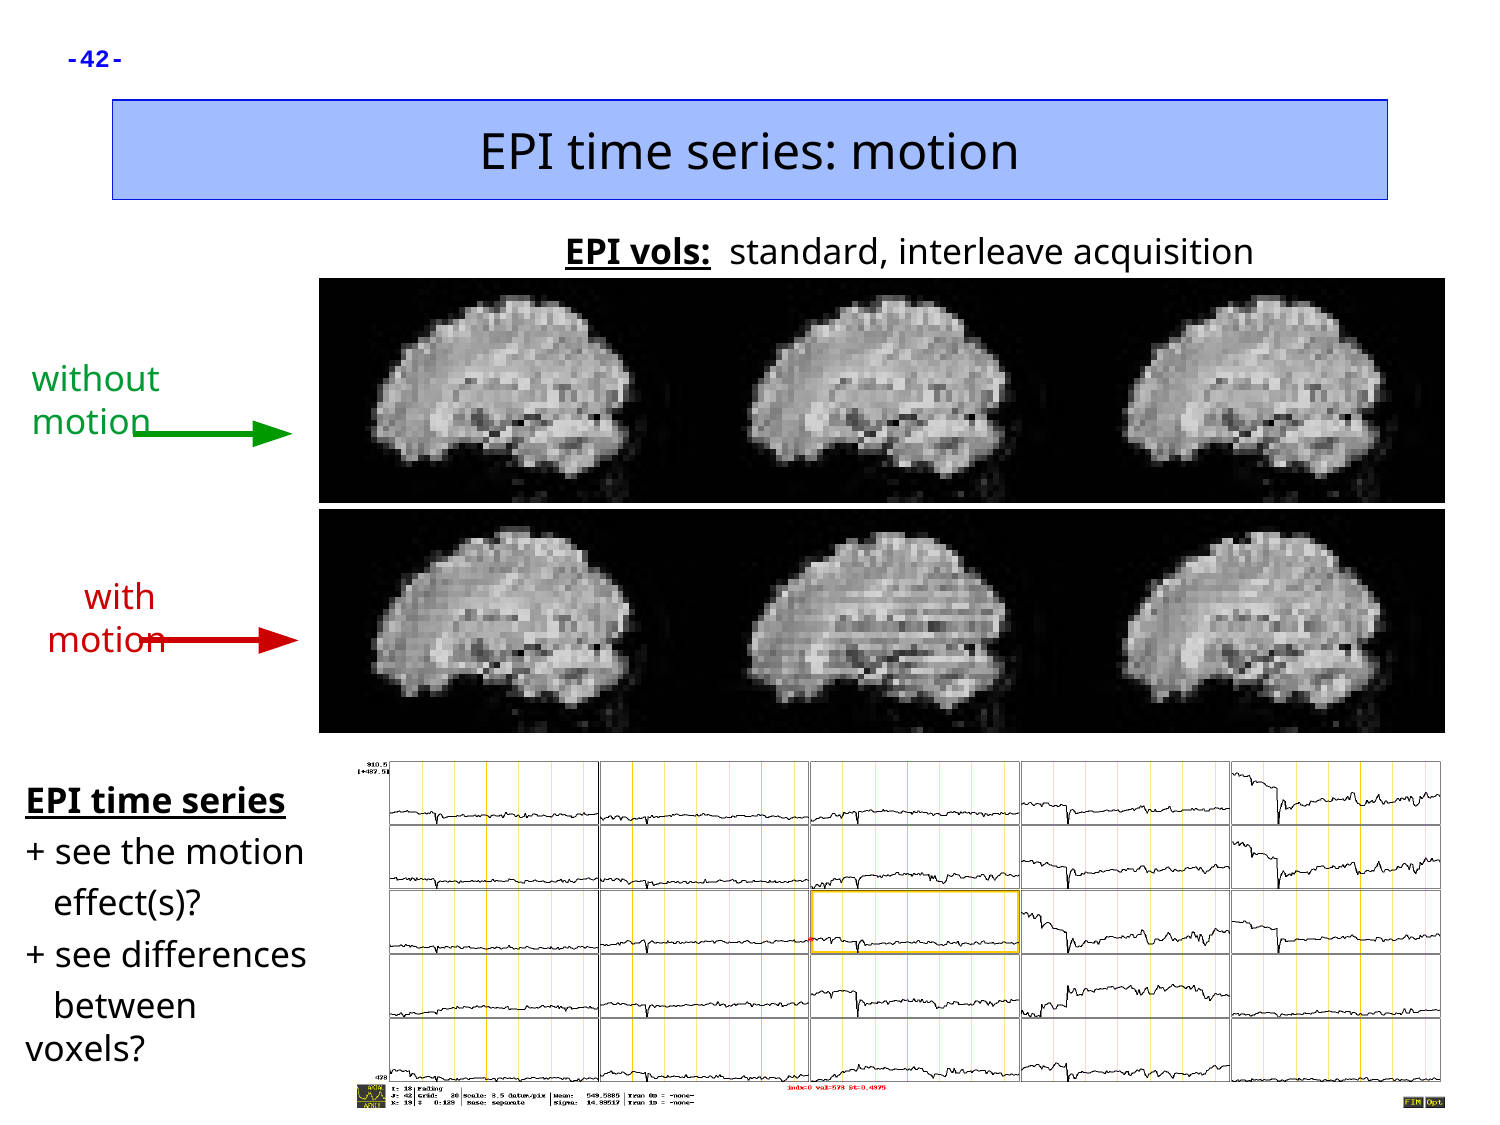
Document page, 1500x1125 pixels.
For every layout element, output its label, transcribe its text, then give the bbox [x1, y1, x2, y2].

picture [319, 509, 1445, 734]
text_box EPI vols: standard, interleave acquisition [457, 221, 1312, 278]
text_box EPI time series: motion [112, 99, 1388, 200]
picture [319, 278, 1445, 503]
text_box with motion [0, 565, 299, 626]
text_box EPI time series + see the motion effect(s)? + see differences between voxels? [0, 770, 336, 900]
text_box without motion [0, 347, 293, 408]
picture [357, 757, 1445, 1108]
